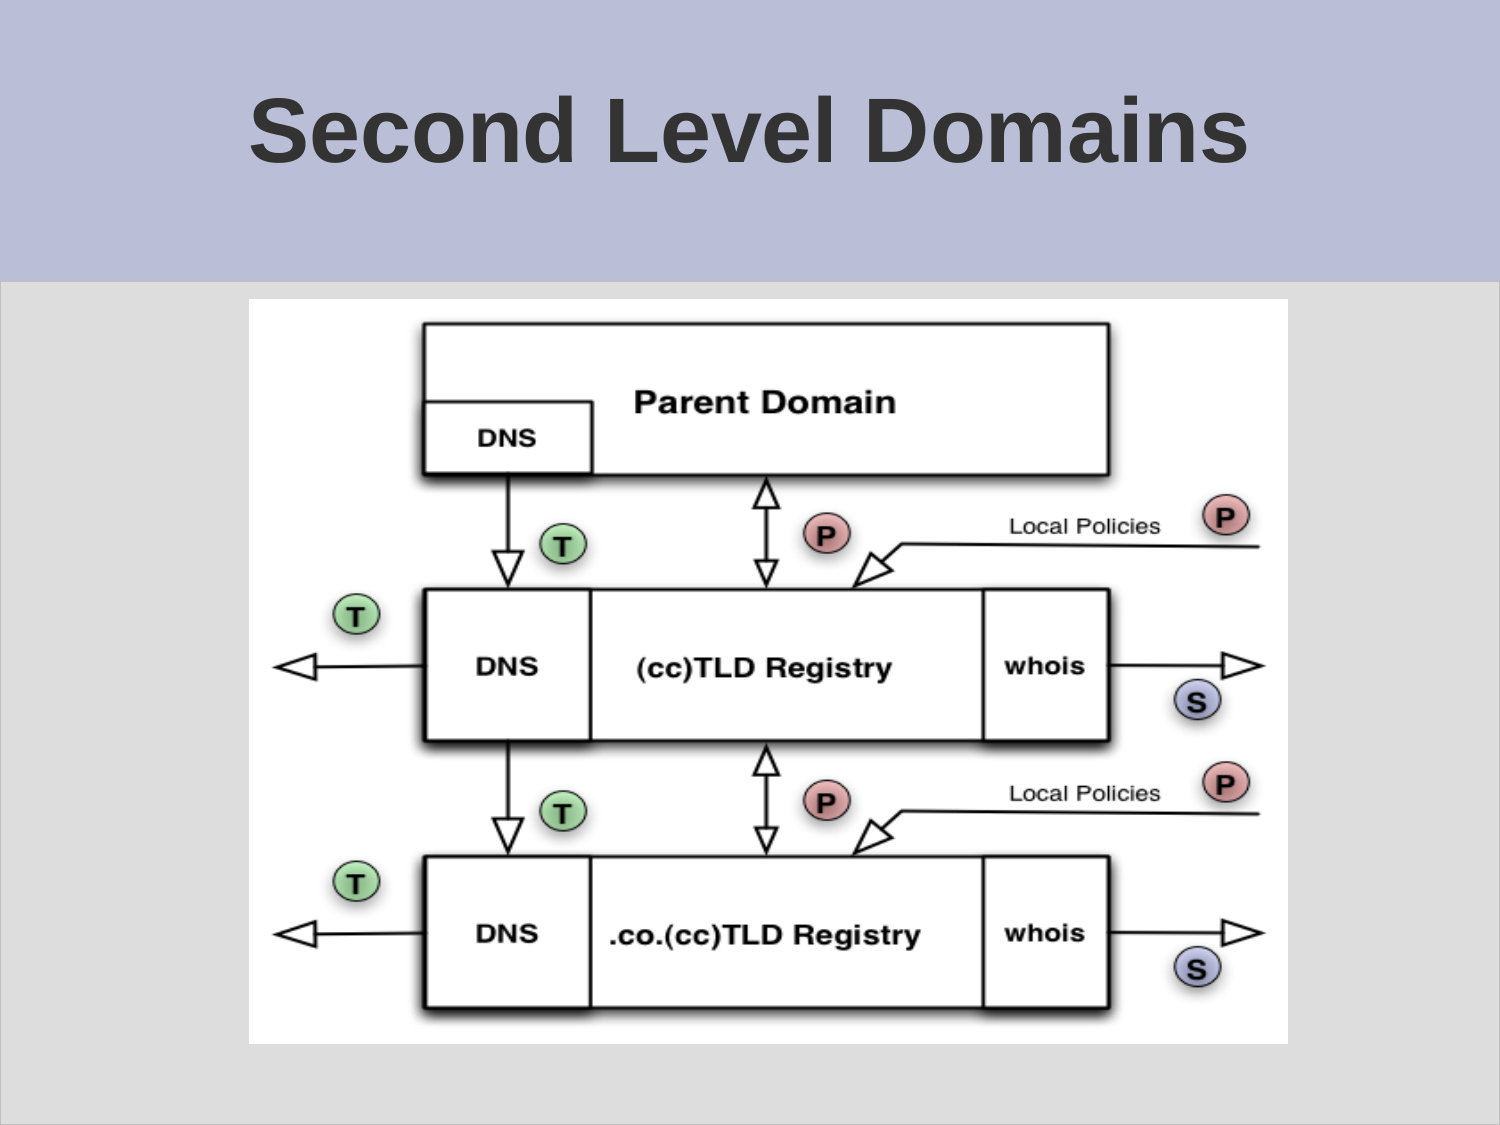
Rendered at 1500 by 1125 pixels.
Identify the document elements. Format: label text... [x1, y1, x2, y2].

picture [249, 299, 1288, 1045]
title Second Level Domains [112, 37, 1388, 225]
